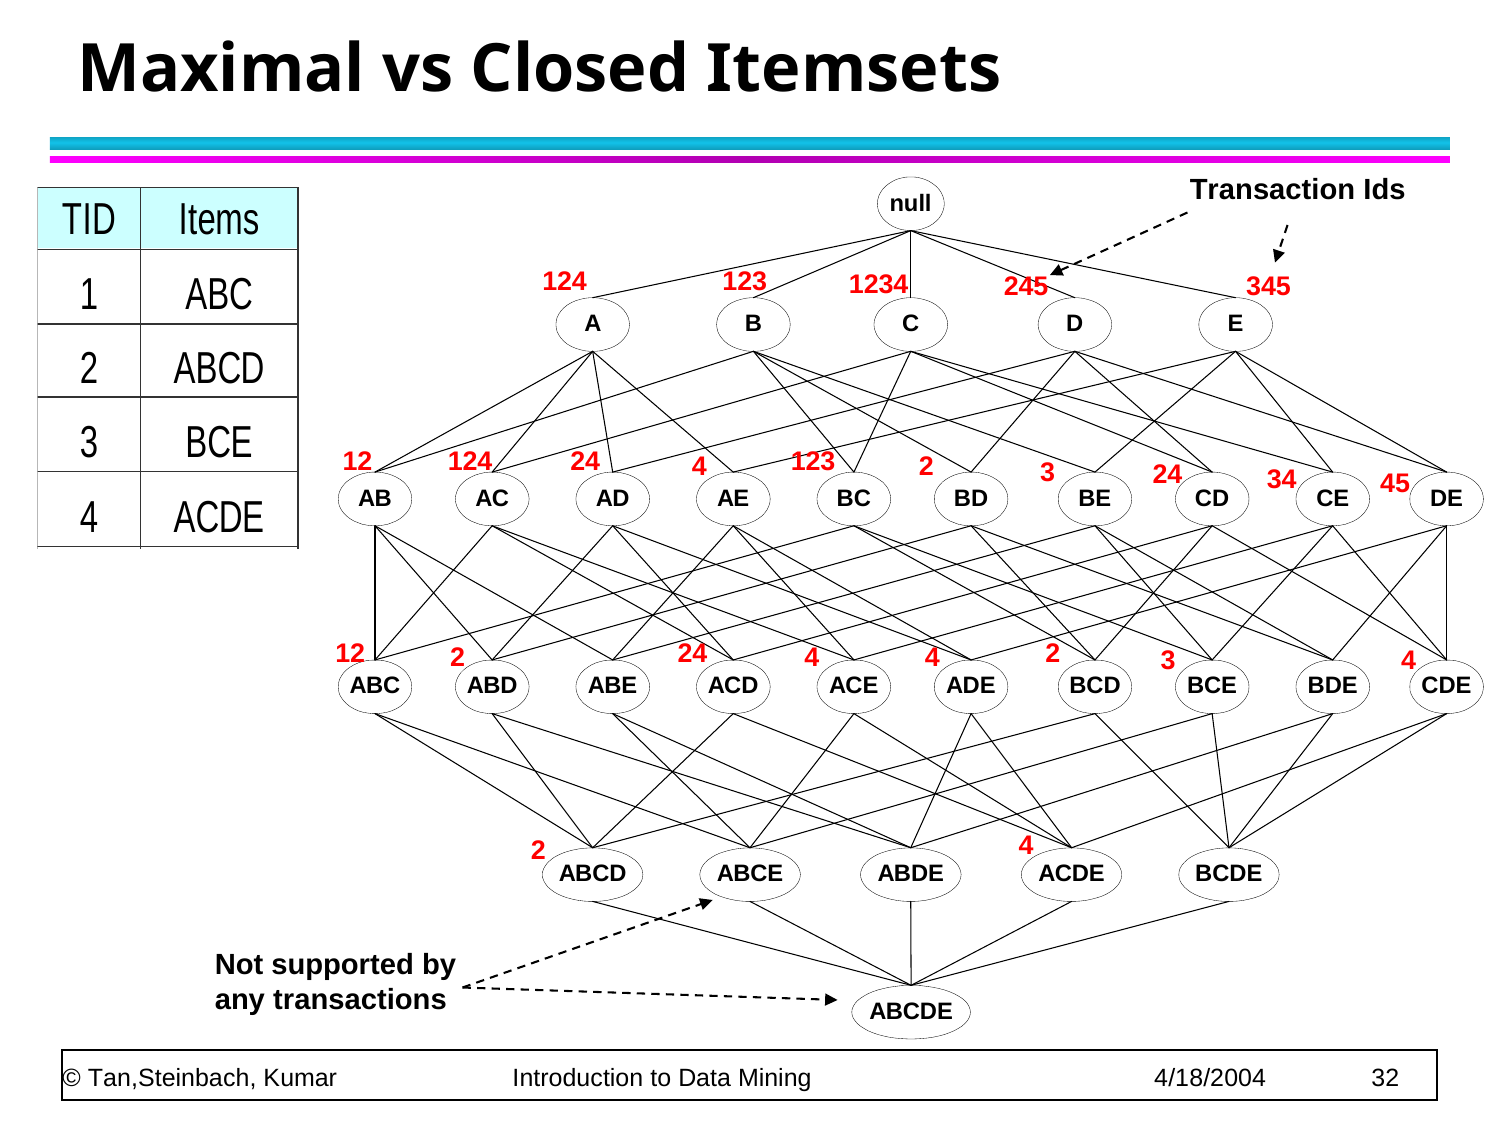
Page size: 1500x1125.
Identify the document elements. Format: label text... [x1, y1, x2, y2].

text_box Not supported by any transactions [200, 937, 488, 1023]
text_box Transaction Ids [1174, 162, 1426, 213]
chart [37, 174, 1486, 1043]
title Maximal vs Closed Itemsets [62, 22, 1421, 113]
